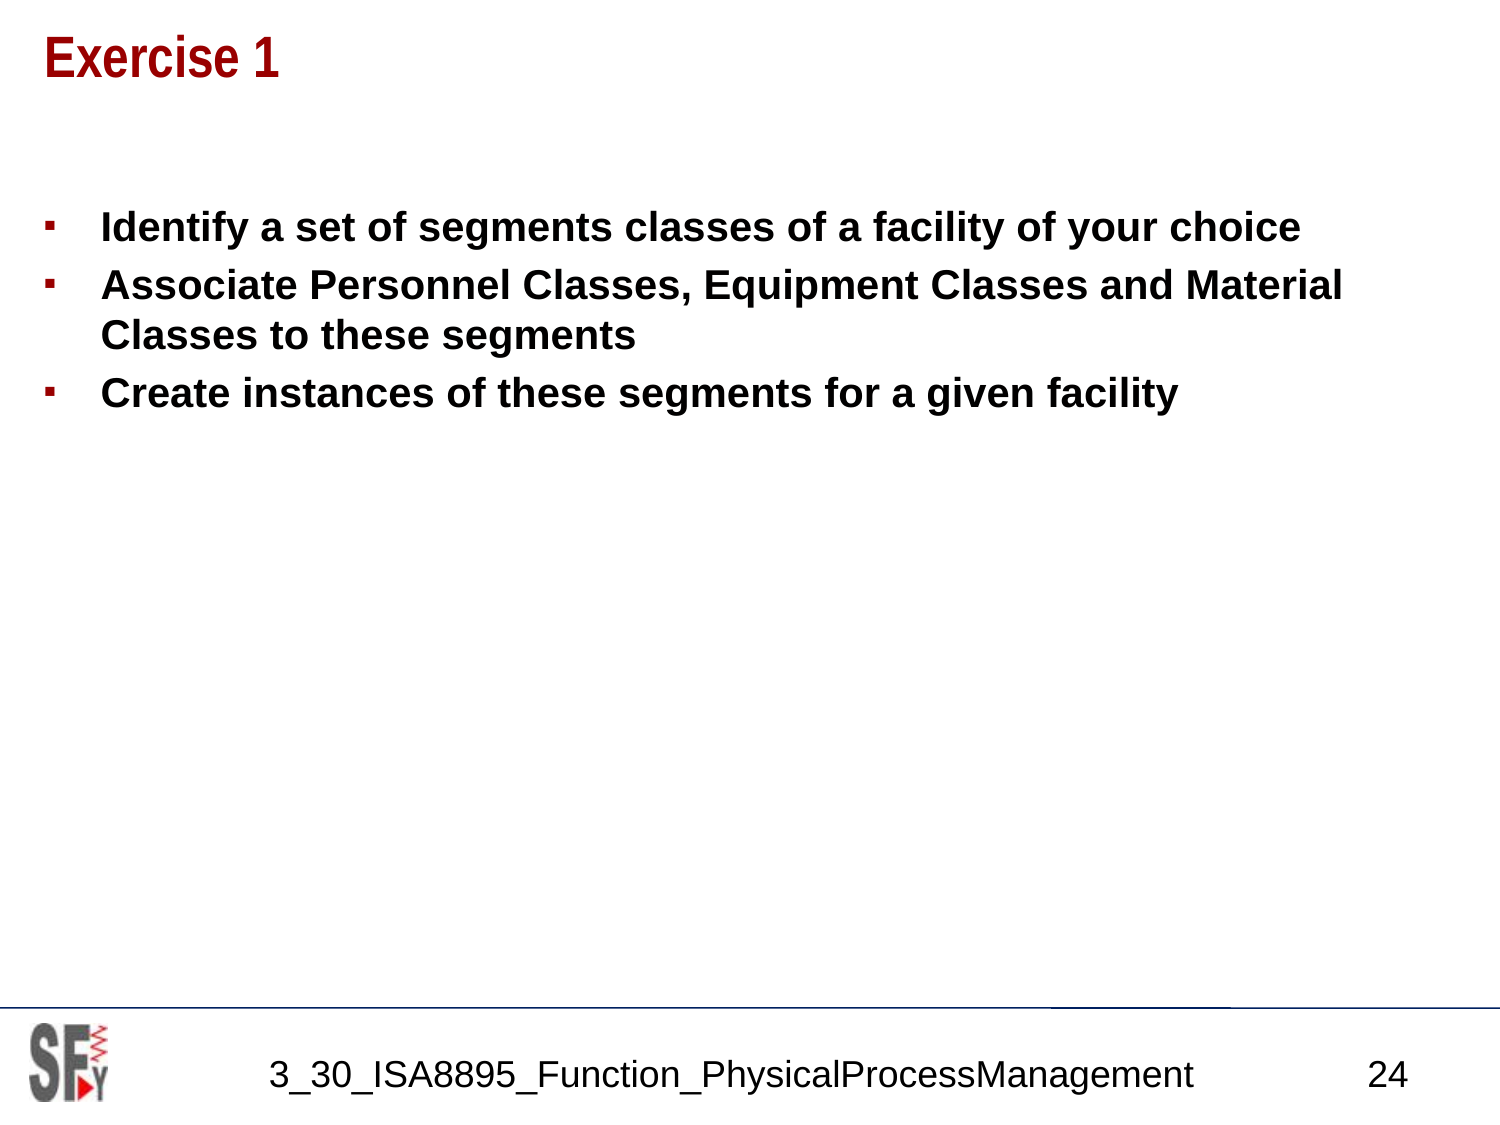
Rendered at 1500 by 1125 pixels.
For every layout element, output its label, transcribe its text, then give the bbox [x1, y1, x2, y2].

title Exercise 1 [29, 12, 1471, 138]
picture [29, 1023, 108, 1102]
footer 3_30_ISA8895_Function_PhysicalProcessManagement [253, 1034, 1336, 1103]
slide_number <numéro> [1352, 1034, 1490, 1103]
list Identify a set of segments classes of a facility of your choice Associate Personnel Classes, Equipment Classes and Material Classes to these segments Create instances of these segments for a given facility [29, 184, 1471, 988]
